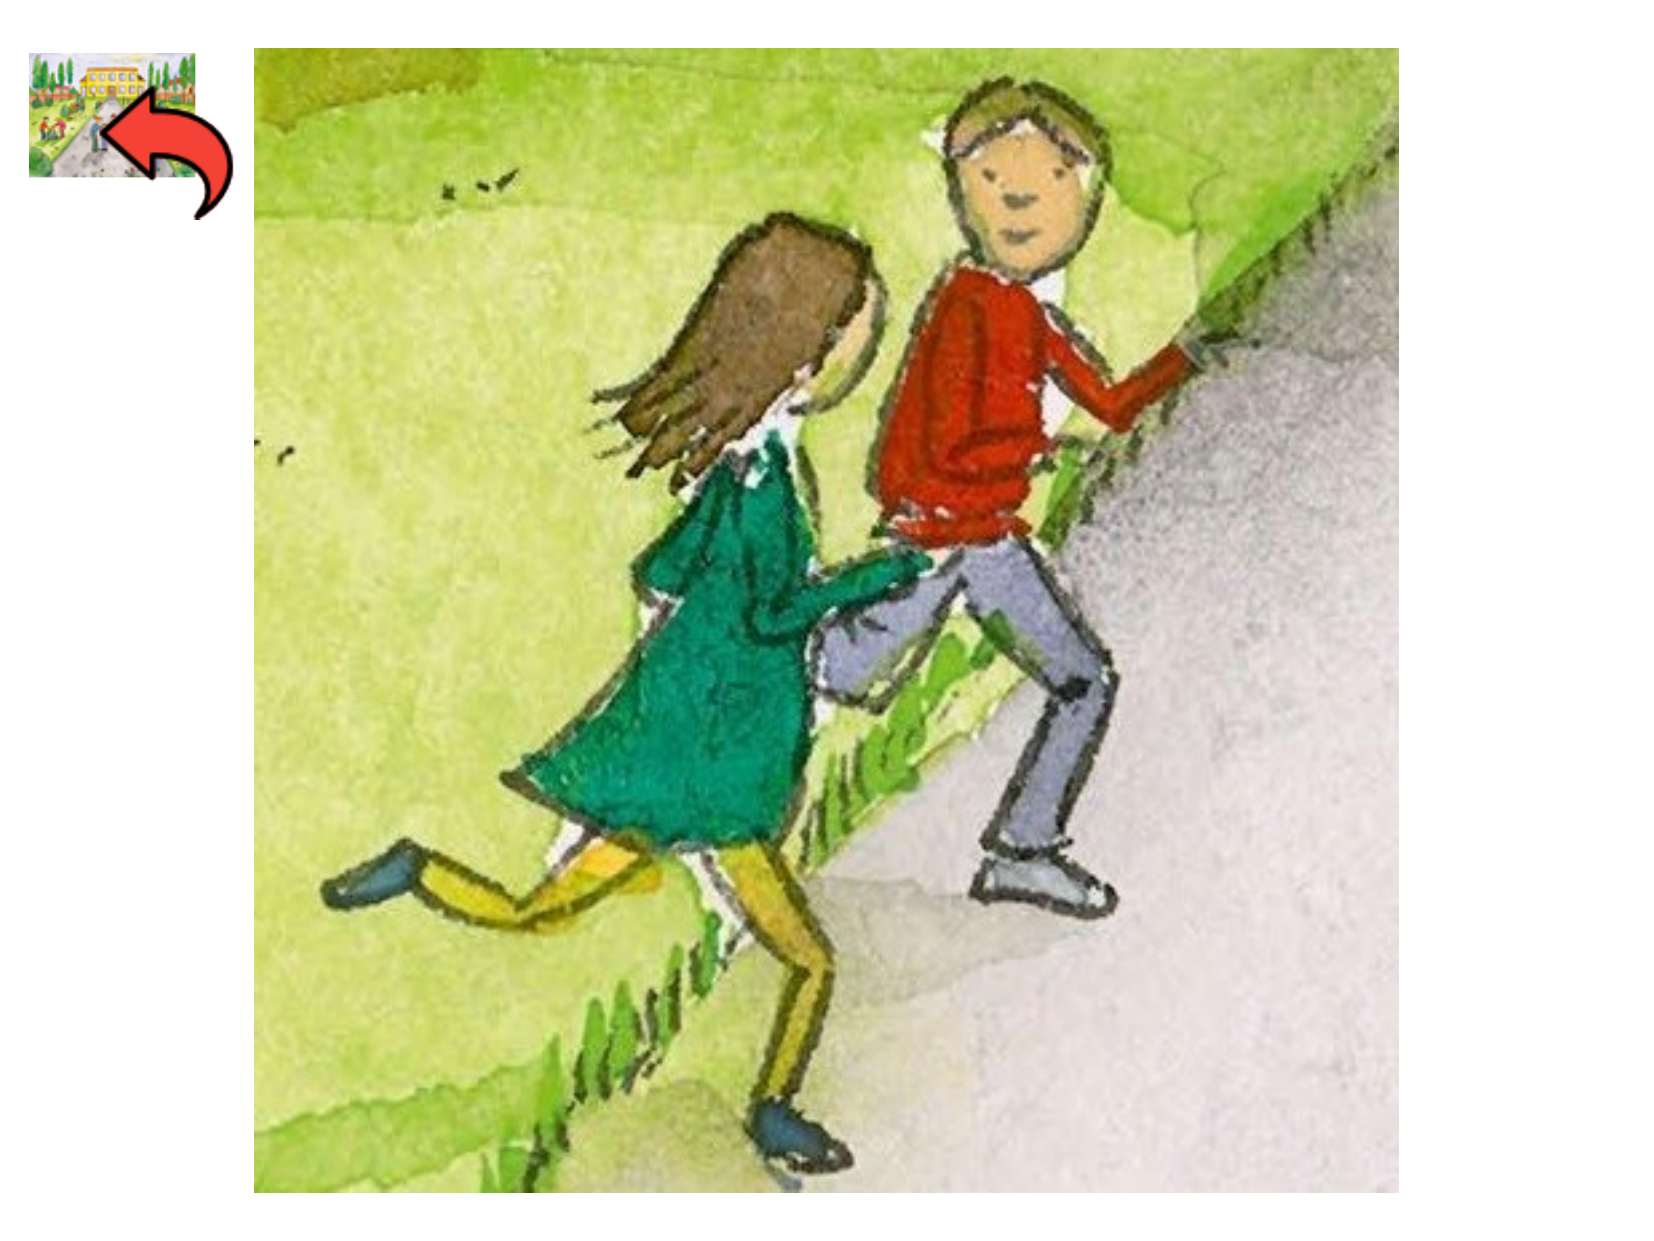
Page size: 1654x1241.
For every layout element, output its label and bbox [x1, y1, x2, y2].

picture [29, 53, 238, 220]
picture [254, 48, 1399, 1193]
